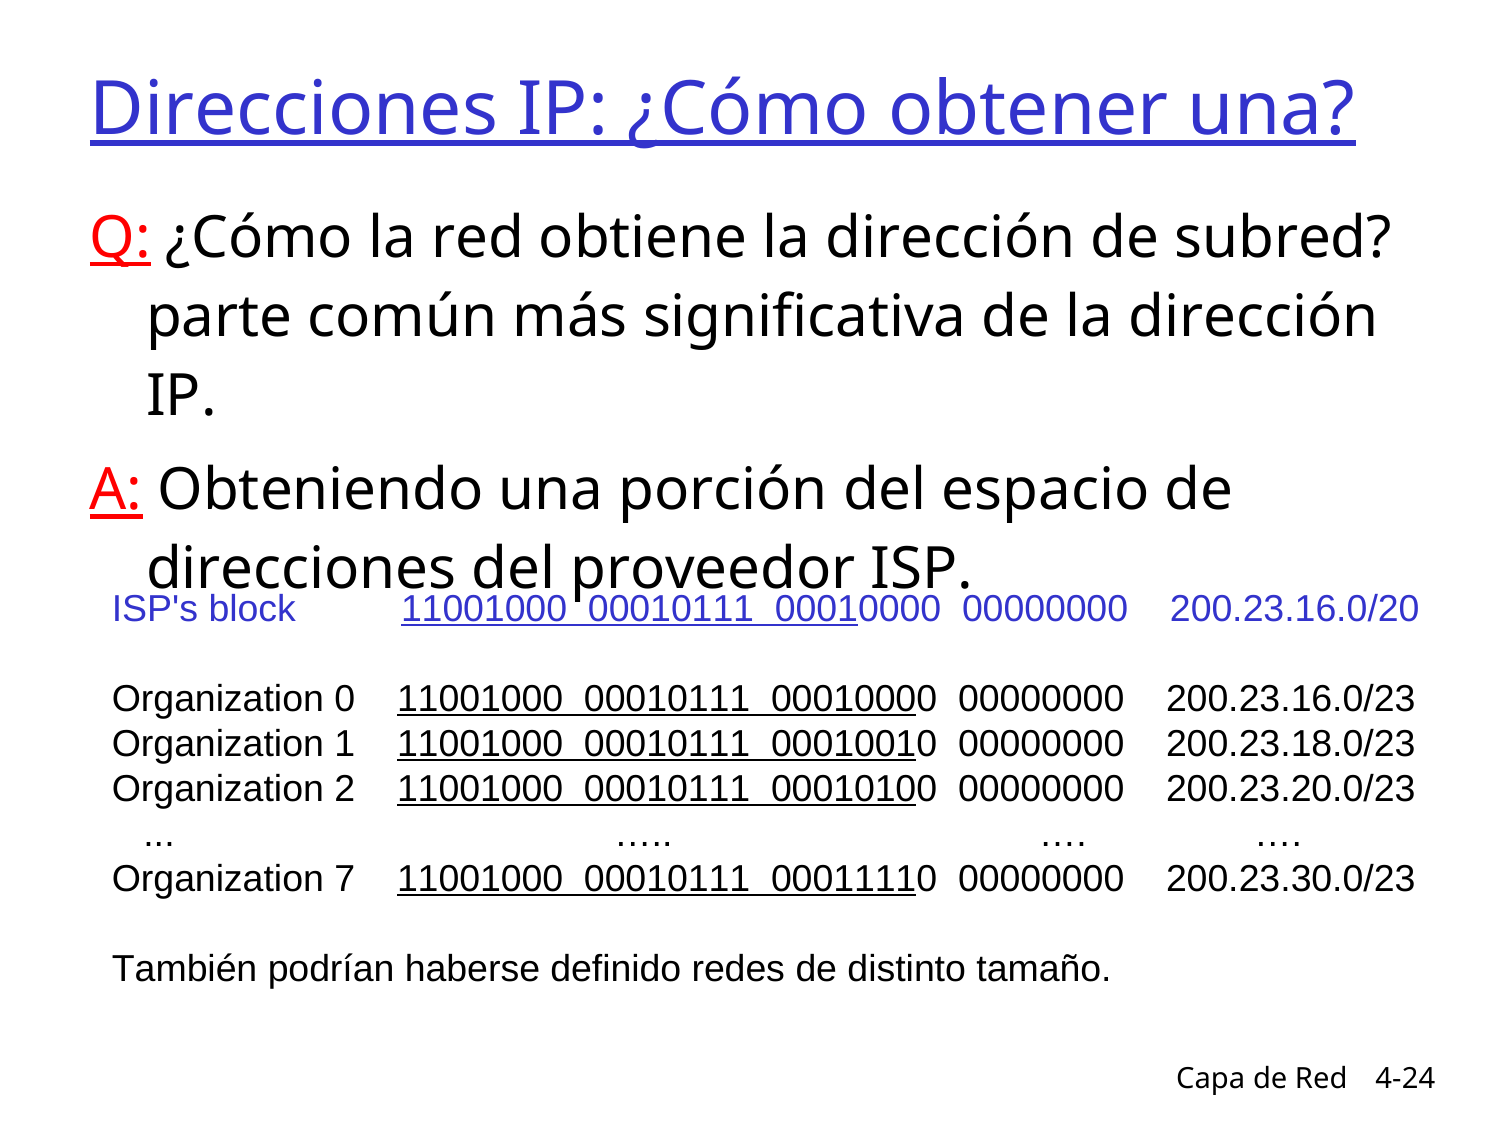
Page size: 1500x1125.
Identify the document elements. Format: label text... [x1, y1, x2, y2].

text_box ISP's block 11001000 00010111 00010000 00000000 200.23.16.0/20 Organization 0 11001000 00010111 00010000 00000000 200.23.16.0/23 Organization 1 11001000 00010111 00010010 00000000 200.23.18.0/23 Organization 2 11001000 00010111 00010100 00000000 200.23.20.0/23 ... ….. …. …. Organization 7 11001000 00010111 00011110 00000000 200.23.30.0/23 También podrían haberse definido redes de distinto tamaño. [97, 576, 1500, 997]
list Q: ¿Cómo la red obtiene la dirección de subred? parte común más significativa de la dirección IP. A: Obteniendo una porción del espacio de direcciones del proveedor ISP. [75, 187, 1463, 526]
title Direcciones IP: ¿Cómo obtener una? [75, 15, 1463, 187]
